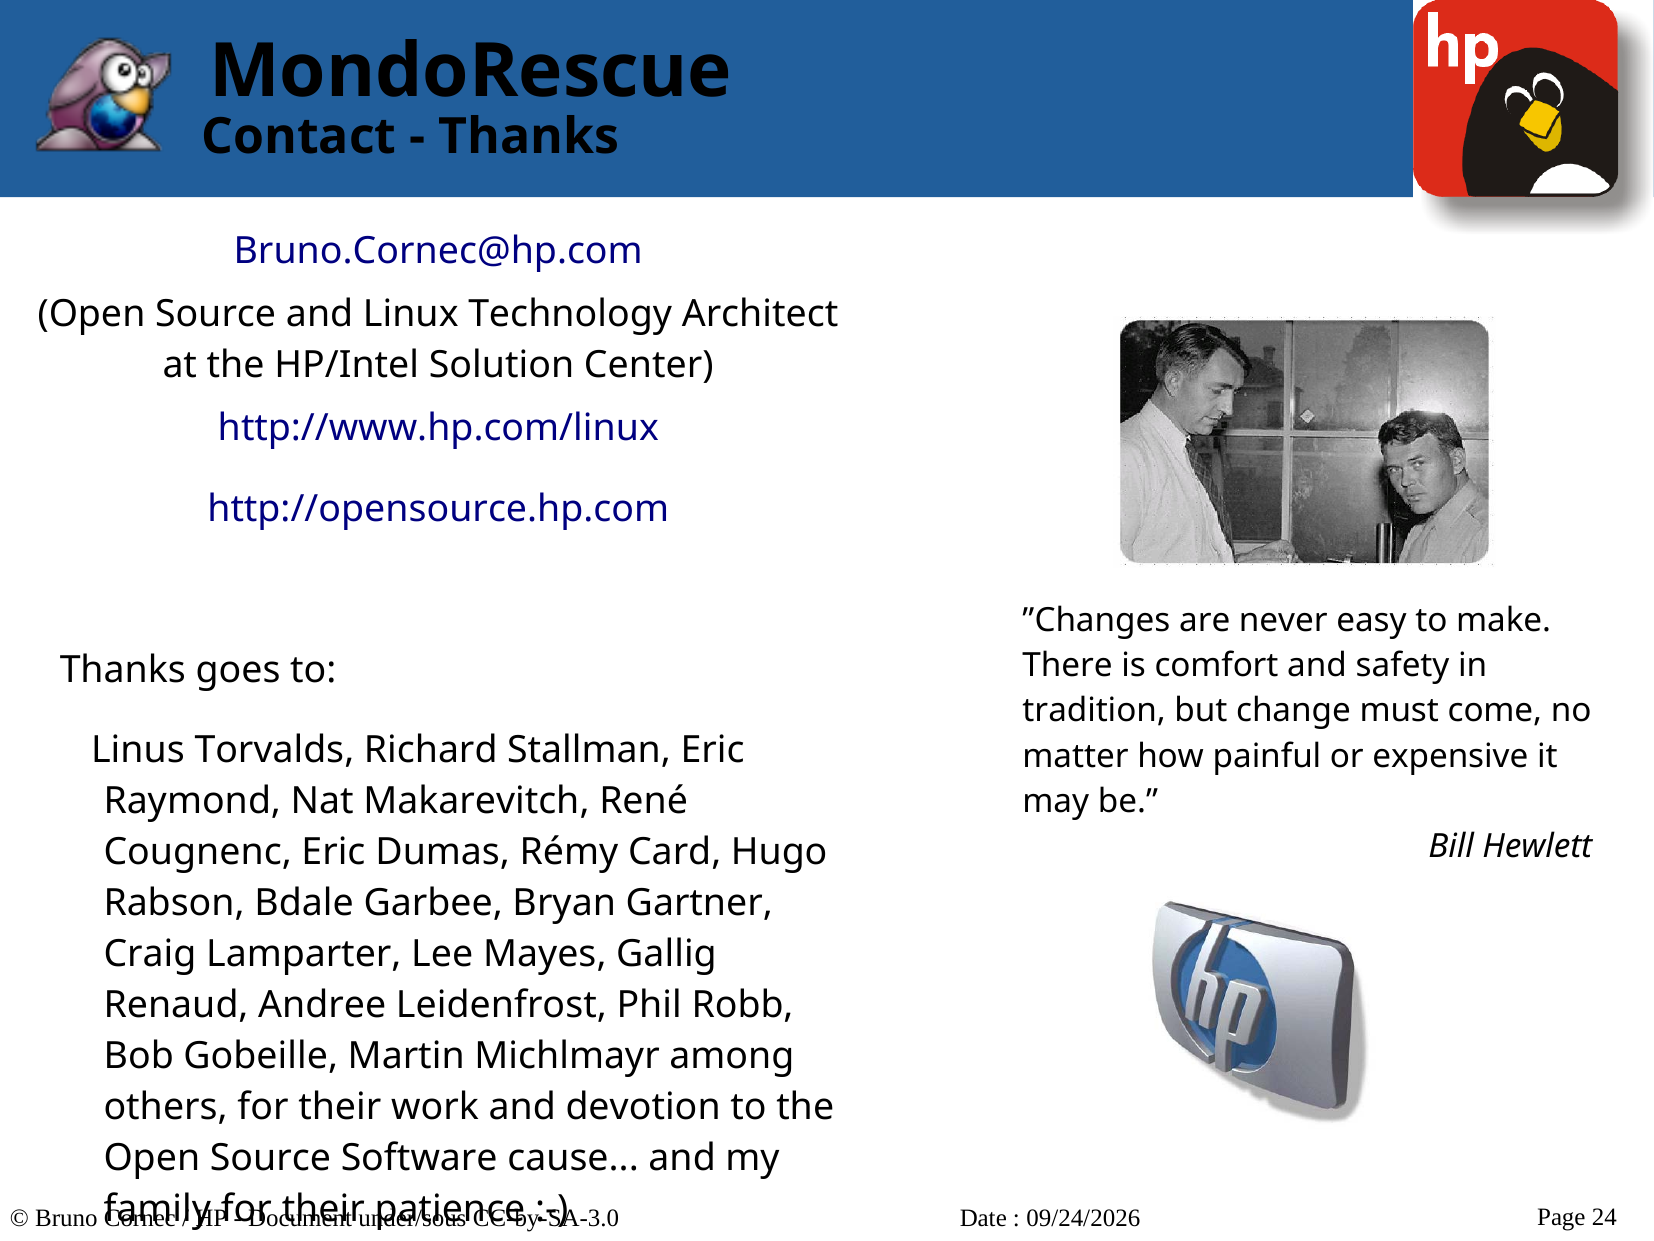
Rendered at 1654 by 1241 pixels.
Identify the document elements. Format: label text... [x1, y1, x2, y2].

title Contact - Thanks [201, 32, 1191, 241]
picture [1113, 316, 1496, 568]
picture [0, 0, 211, 199]
text_box ”Changes are never easy to make. There is comfort and safety in tradition, but change must come, no matter how painful or expensive it may be.” Bill Hewlett [1022, 595, 1634, 877]
picture [1105, 890, 1422, 1130]
list Bruno.Cornec@hp.com (Open Source and Linux Technology Architect at the HP/Intel Solution Center) http://www.hp.com/linux http://opensource.hp.com Thanks goes to: Linus Torvalds, Richard Stallman, Eric Raymond, Nat Makarevitch, René Cougnenc, Eric Dumas, Rémy Card, Hugo Rabson, Bdale Garbee, Bryan Gartner, Craig Lamparter, Lee Mayes, Gallig Renaud, Andree Leidenfrost, Phil Robb, Bob Gobeille, Martin Michlmayr among others, for their work and devotion to the Open Source Software cause... and my family for their patience :-) [20, 223, 856, 1201]
picture [1413, 0, 1654, 235]
